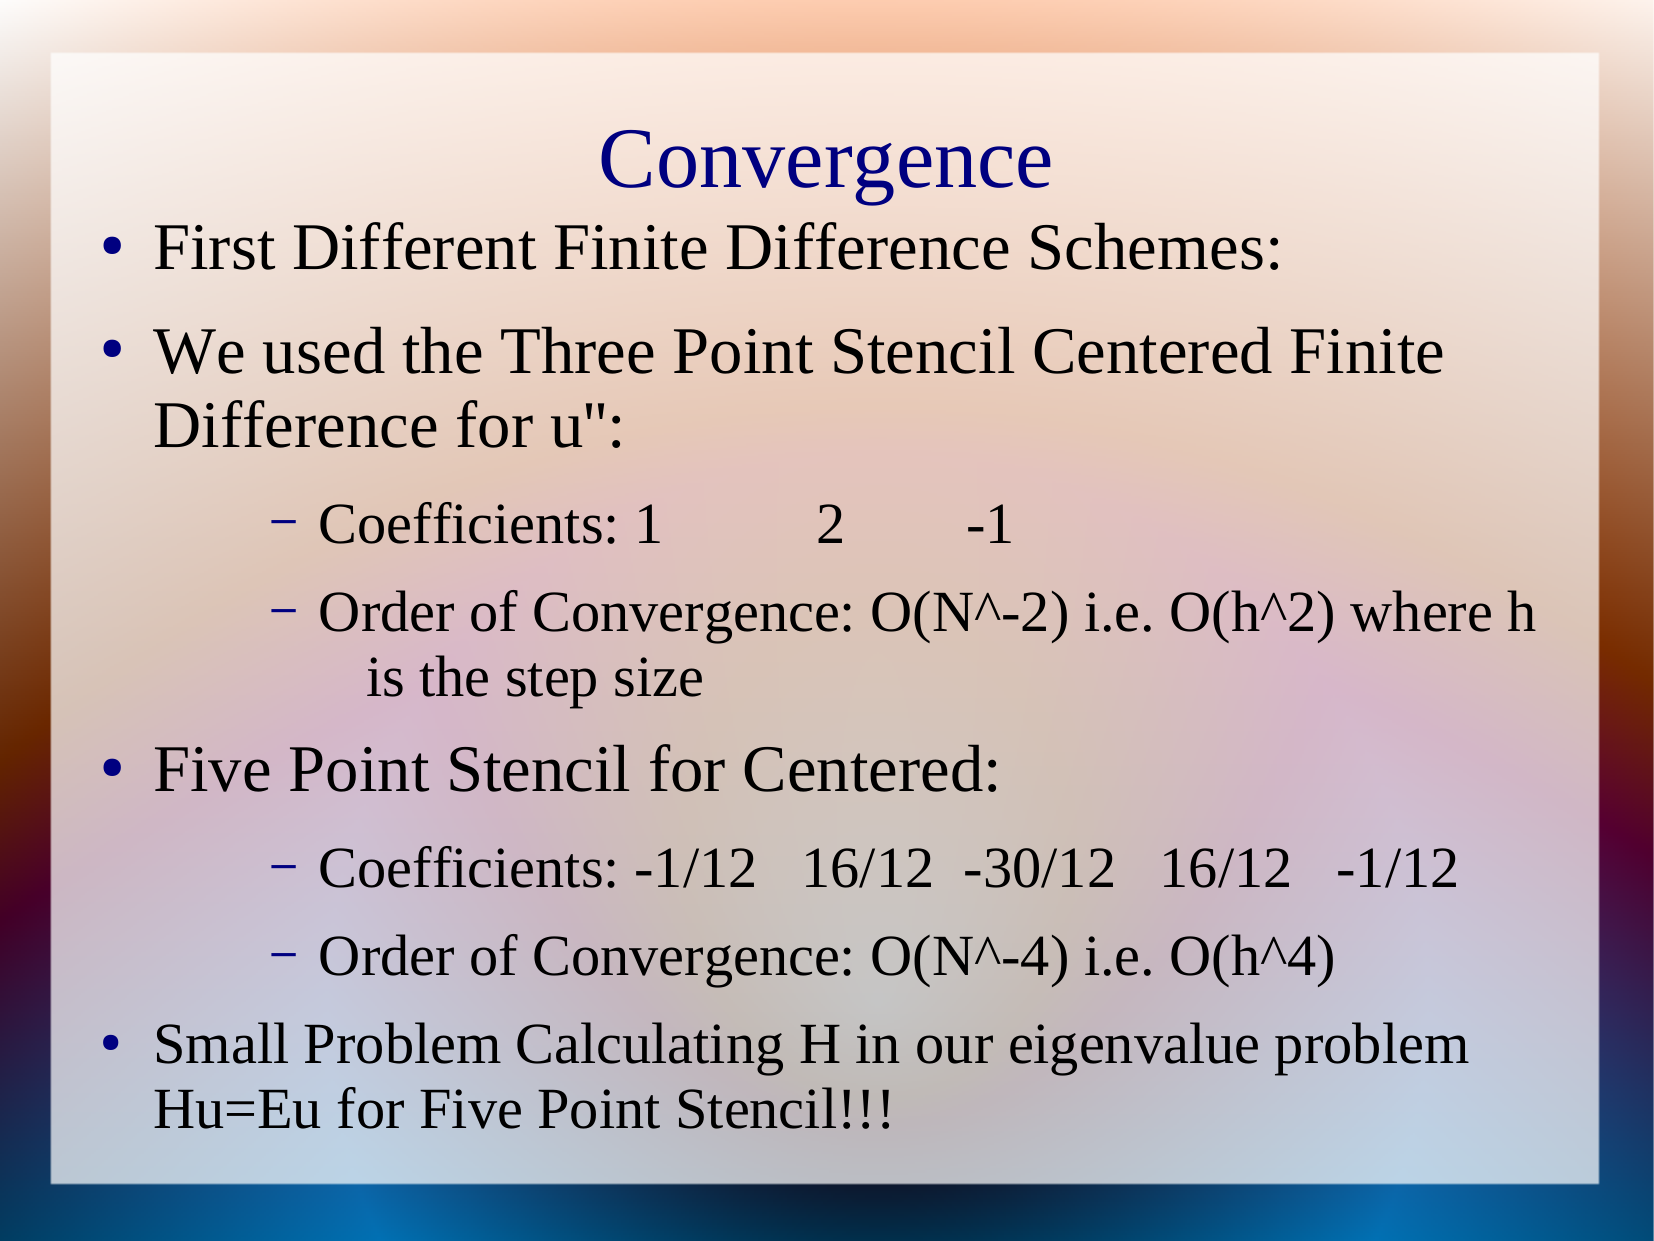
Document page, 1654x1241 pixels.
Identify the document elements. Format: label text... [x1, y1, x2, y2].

picture [0, 0, 1654, 1241]
title Convergence [82, 55, 1571, 210]
list First Different Finite Difference Schemes: We used the Three Point Stencil Centered Finite Difference for u'': Coefficients: 1 2 -1 Order of Convergence: O(N^-2) i.e. O(h^2) where h is the step size Five Point Stencil for Centered: Coefficients: -1/12 16/12 -30/12 16/12 -1/12 Order of Convergence: O(N^-4) i.e. O(h^4) Small Problem Calculating H in our eigenvalue problem Hu=Eu for Five Point Stencil!!! [82, 210, 1571, 1148]
